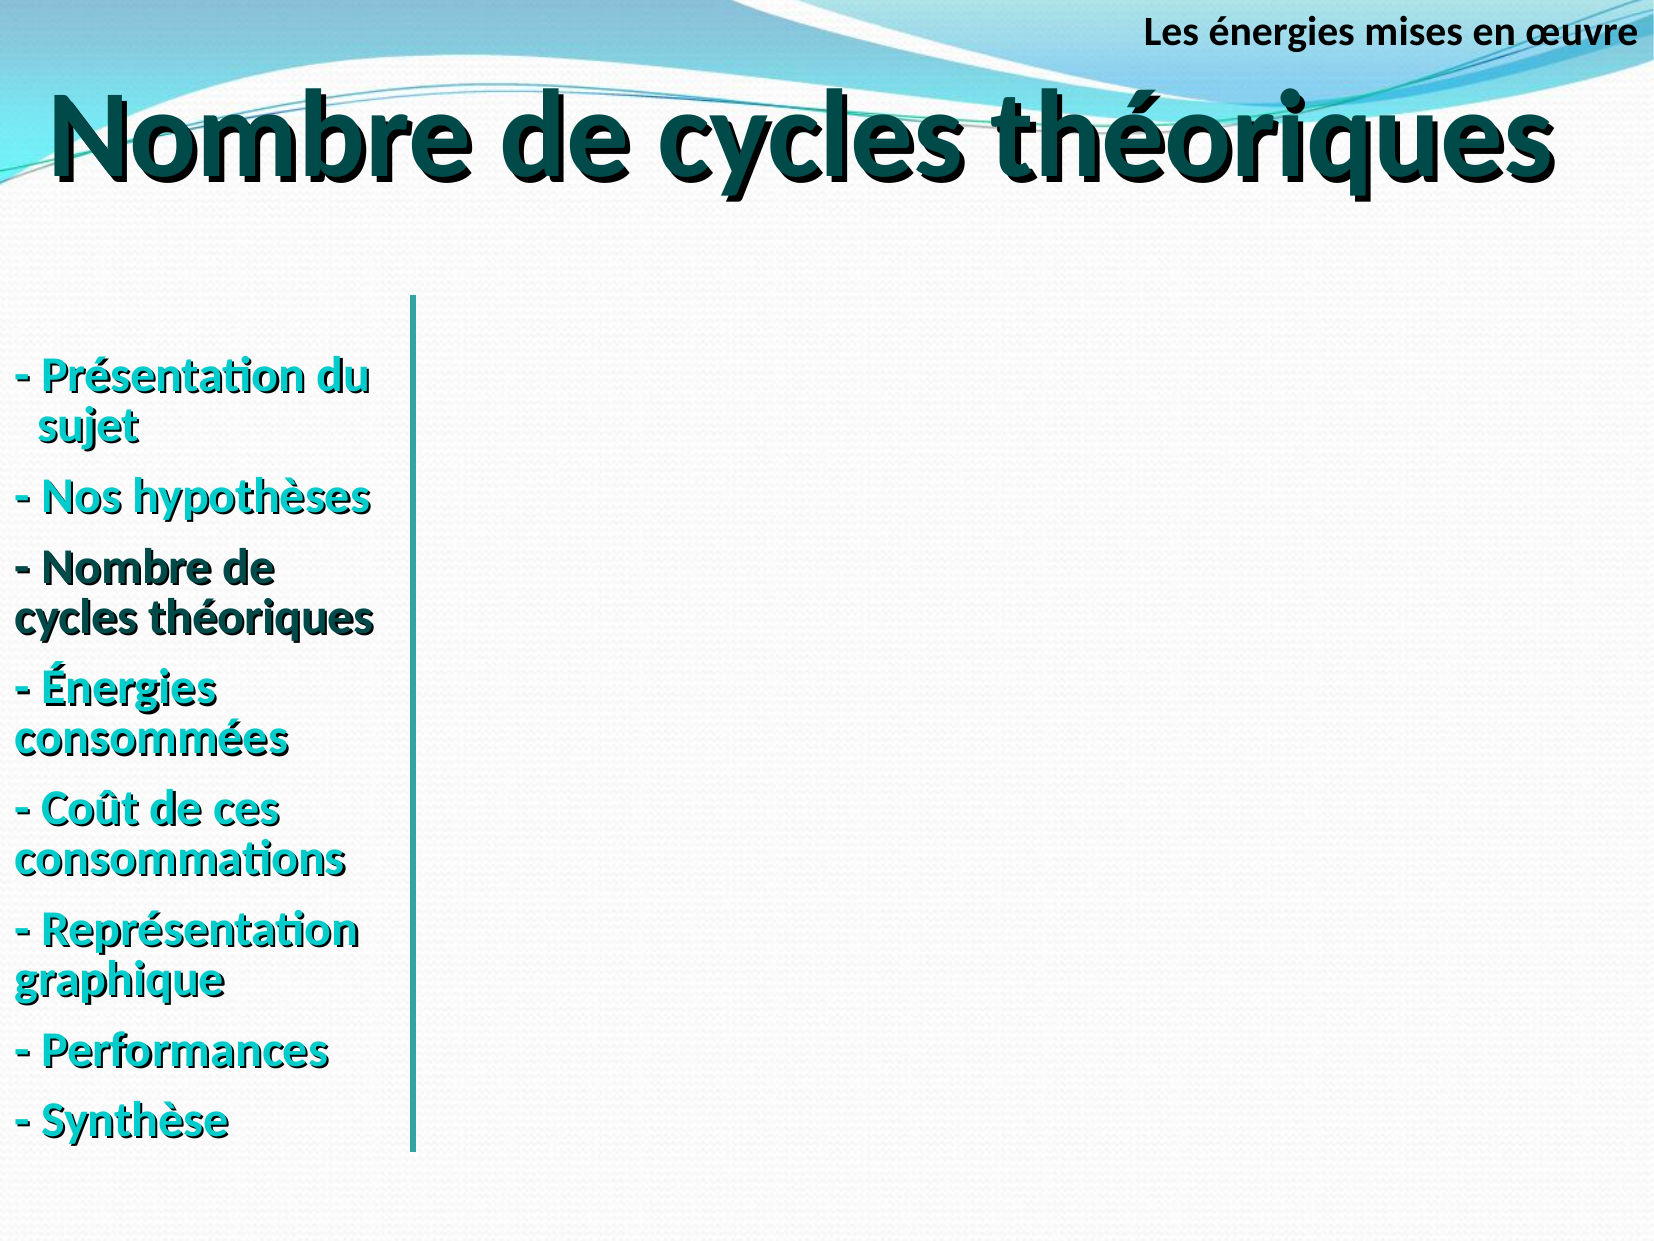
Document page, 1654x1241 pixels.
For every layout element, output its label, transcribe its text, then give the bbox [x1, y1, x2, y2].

text_box - Présentation du sujet - Nos hypothèses - Nombre de cycles théoriques - Énergies consommées - Coût de ces consommations - Représentation graphique - Performances - Synthèse [0, 259, 414, 1241]
text_box Les énergies mises en œuvre [265, 2, 1654, 69]
picture [0, 0, 1654, 1241]
text_box Nombre de cycles théoriques [29, 59, 1654, 233]
